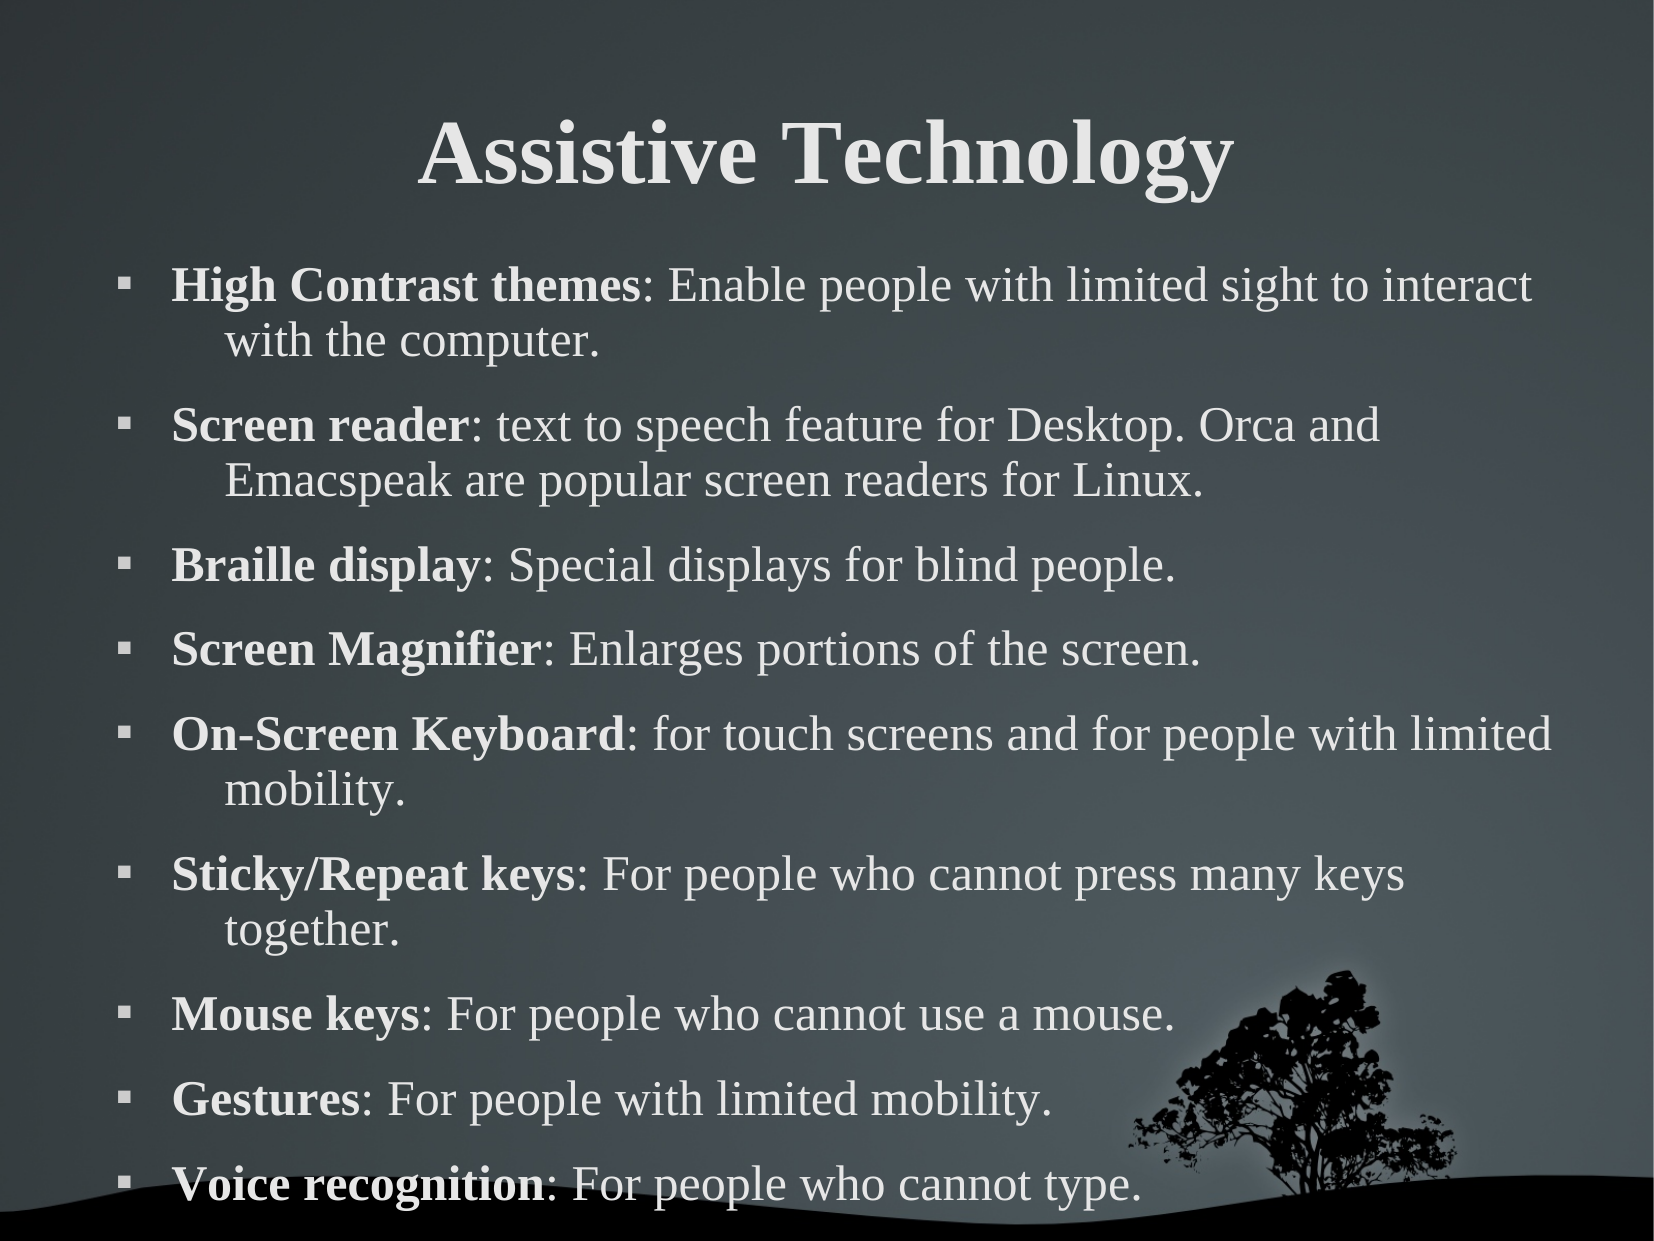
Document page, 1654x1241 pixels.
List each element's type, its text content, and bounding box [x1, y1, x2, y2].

list High Contrast themes: Enable people with limited sight to interact with the computer. Screen reader: text to speech feature for Desktop. Orca and Emacspeak are popular screen readers for Linux. Braille display: Special displays for blind people. Screen Magnifier: Enlarges portions of the screen. On-Screen Keyboard: for touch screens and for people with limited mobility. Sticky/Repeat keys: For people who cannot press many keys together. Mouse keys: For people who cannot use a mouse. Gestures: For people with limited mobility. Voice recognition: For people who cannot type. [82, 256, 1571, 1211]
title Assistive Technology [82, 49, 1571, 256]
picture [0, 0, 1654, 1241]
